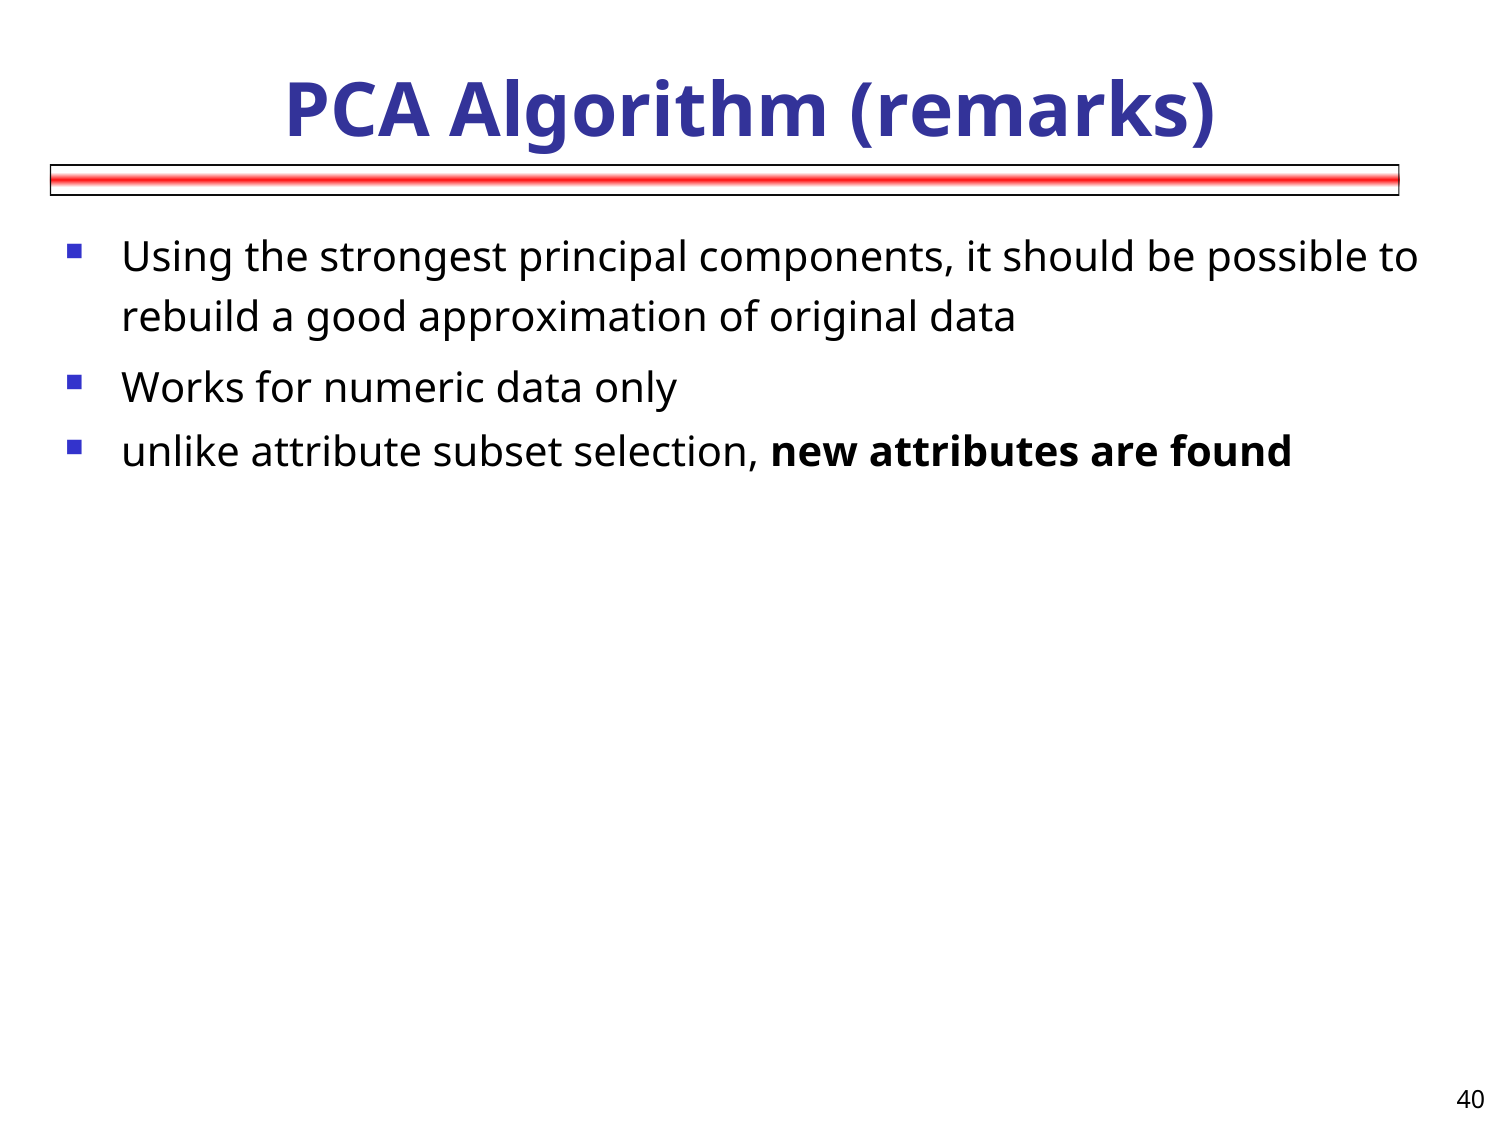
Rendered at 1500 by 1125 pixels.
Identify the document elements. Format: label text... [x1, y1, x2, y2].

text_box <number> [1187, 1062, 1500, 1125]
title PCA Algorithm (remarks) [0, 24, 1500, 188]
list Using the strongest principal components, it should be possible to rebuild a good approximation of original data Works for numeric data only unlike attribute subset selection, new attributes are found [50, 212, 1450, 1075]
